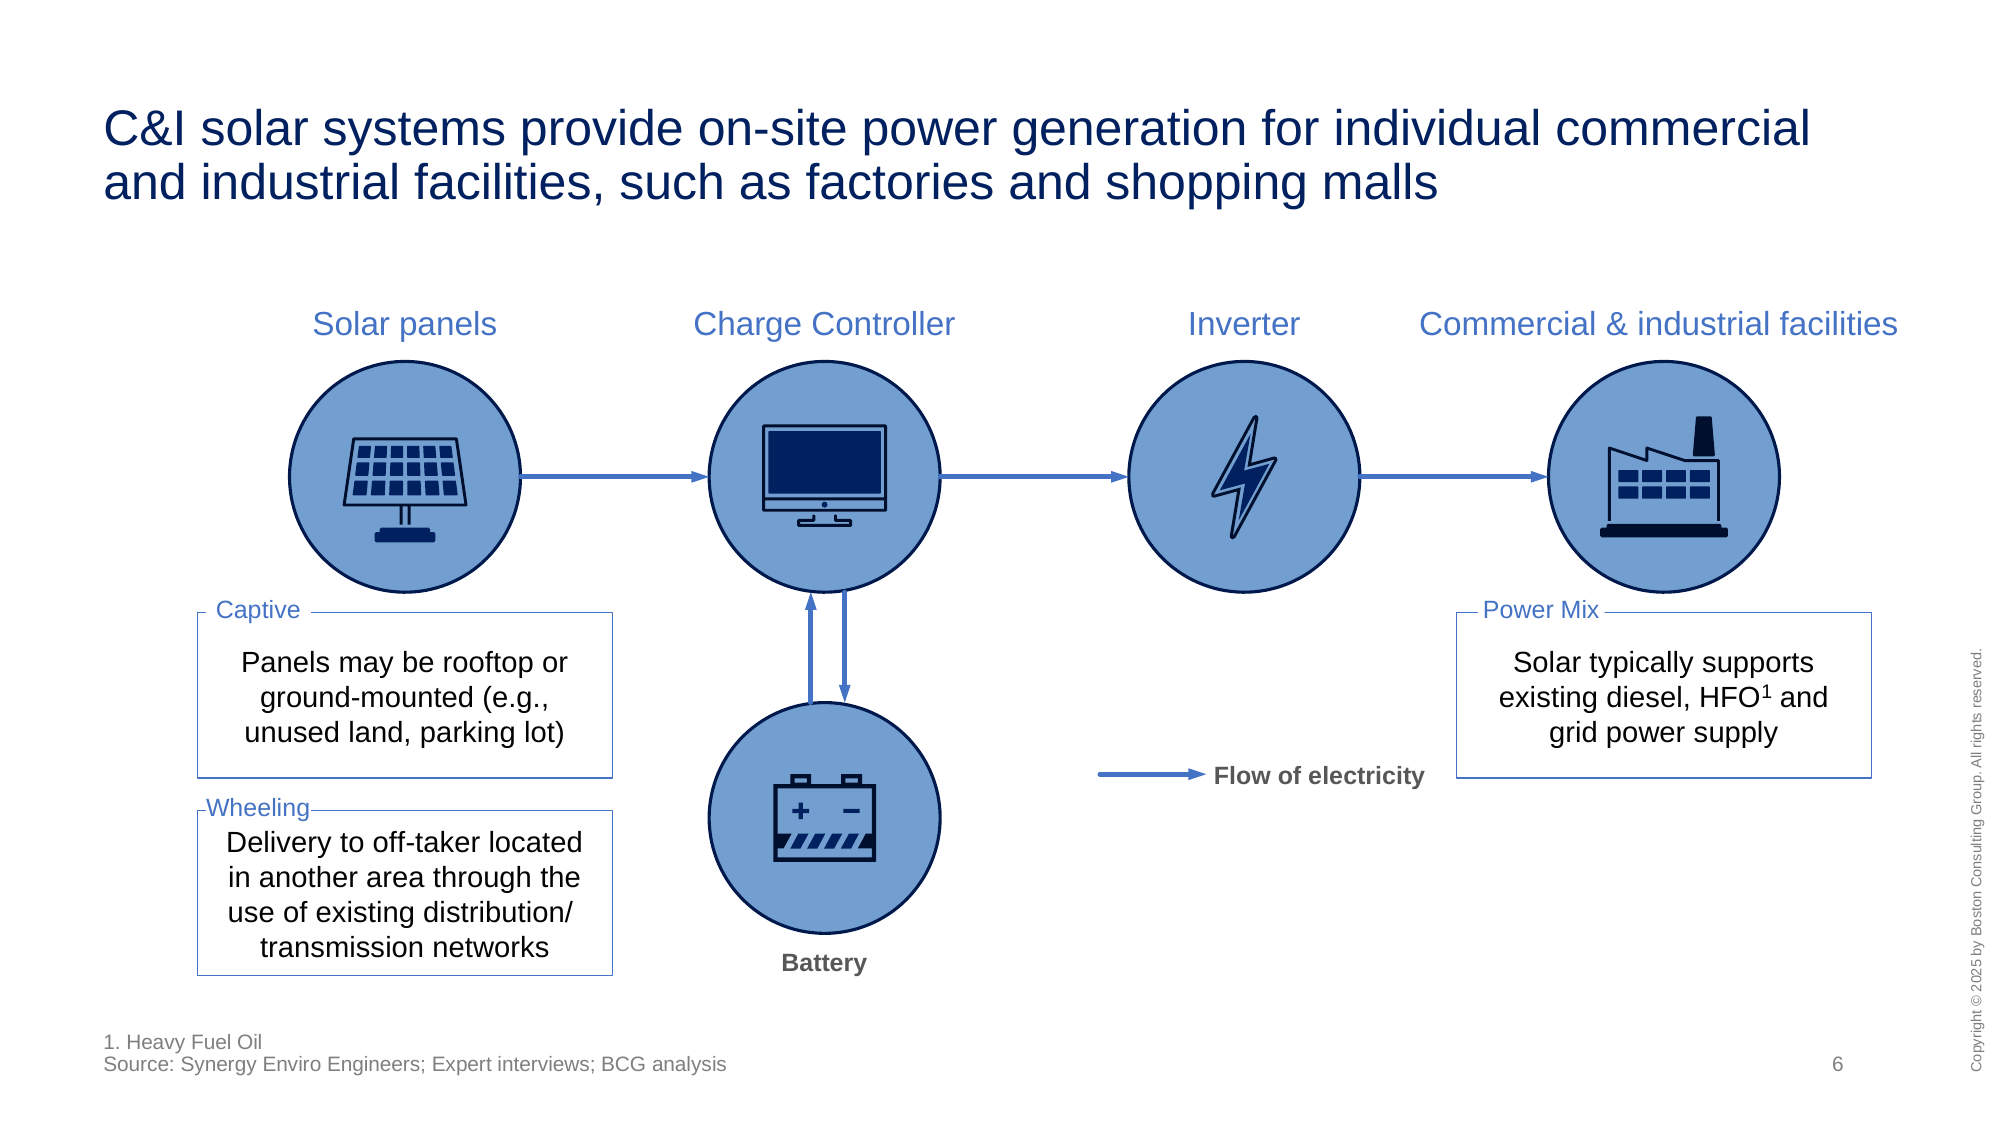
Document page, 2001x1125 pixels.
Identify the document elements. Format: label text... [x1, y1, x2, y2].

text_box Inverter [1187, 302, 1302, 343]
text_box 1. Heavy Fuel Oil Source: Synergy Enviro Engineers; Expert interviews; BCG analysis [103, 1031, 1585, 1076]
text_box Panels may be rooftop or ground-mounted (e.g., unused land, parking lot) [198, 613, 612, 778]
text_box [289, 361, 521, 593]
text_box Captive [205, 591, 311, 631]
text_box [1128, 361, 1360, 593]
text_box [1548, 361, 1780, 593]
text_box [709, 361, 941, 593]
text_box Solar panels [311, 302, 499, 343]
text_box Commercial & industrial facilities [1417, 302, 1911, 343]
text_box Power Mix [1477, 591, 1605, 631]
text_box Wheeling [205, 788, 311, 829]
text_box [709, 702, 941, 934]
text_box Battery [781, 946, 868, 978]
text_box Charge Controller [681, 302, 968, 343]
text_box Delivery to off-taker located in another area through the use of existing distribution/ transmission networks [198, 811, 612, 976]
title C&I solar systems provide on-site power generation for individual commercial and industrial facilities, such as factories and shopping malls [103, 102, 1897, 212]
text_box Flow of electricity [1213, 759, 1428, 790]
text_box Solar typically supports existing diesel, HFO1 and grid power supply [1457, 613, 1871, 778]
